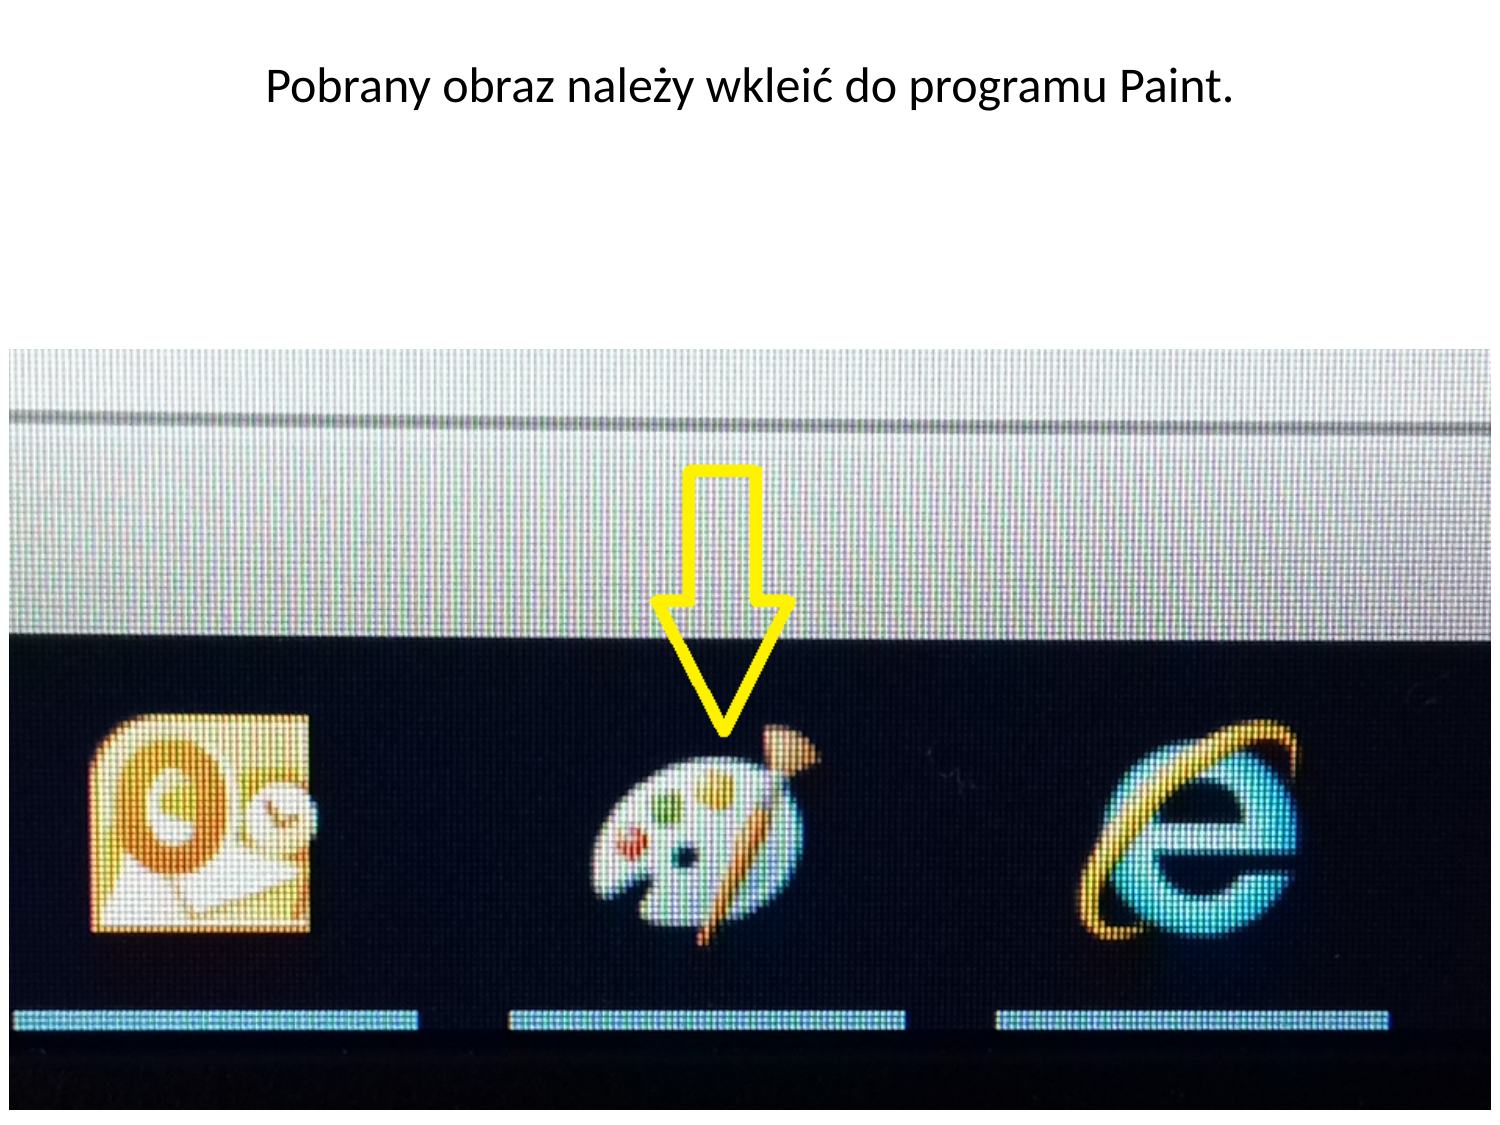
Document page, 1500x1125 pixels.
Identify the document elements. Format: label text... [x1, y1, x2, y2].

title Pobrany obraz należy wkleić do programu Paint. [75, 45, 1425, 233]
picture [9, 349, 1491, 1110]
